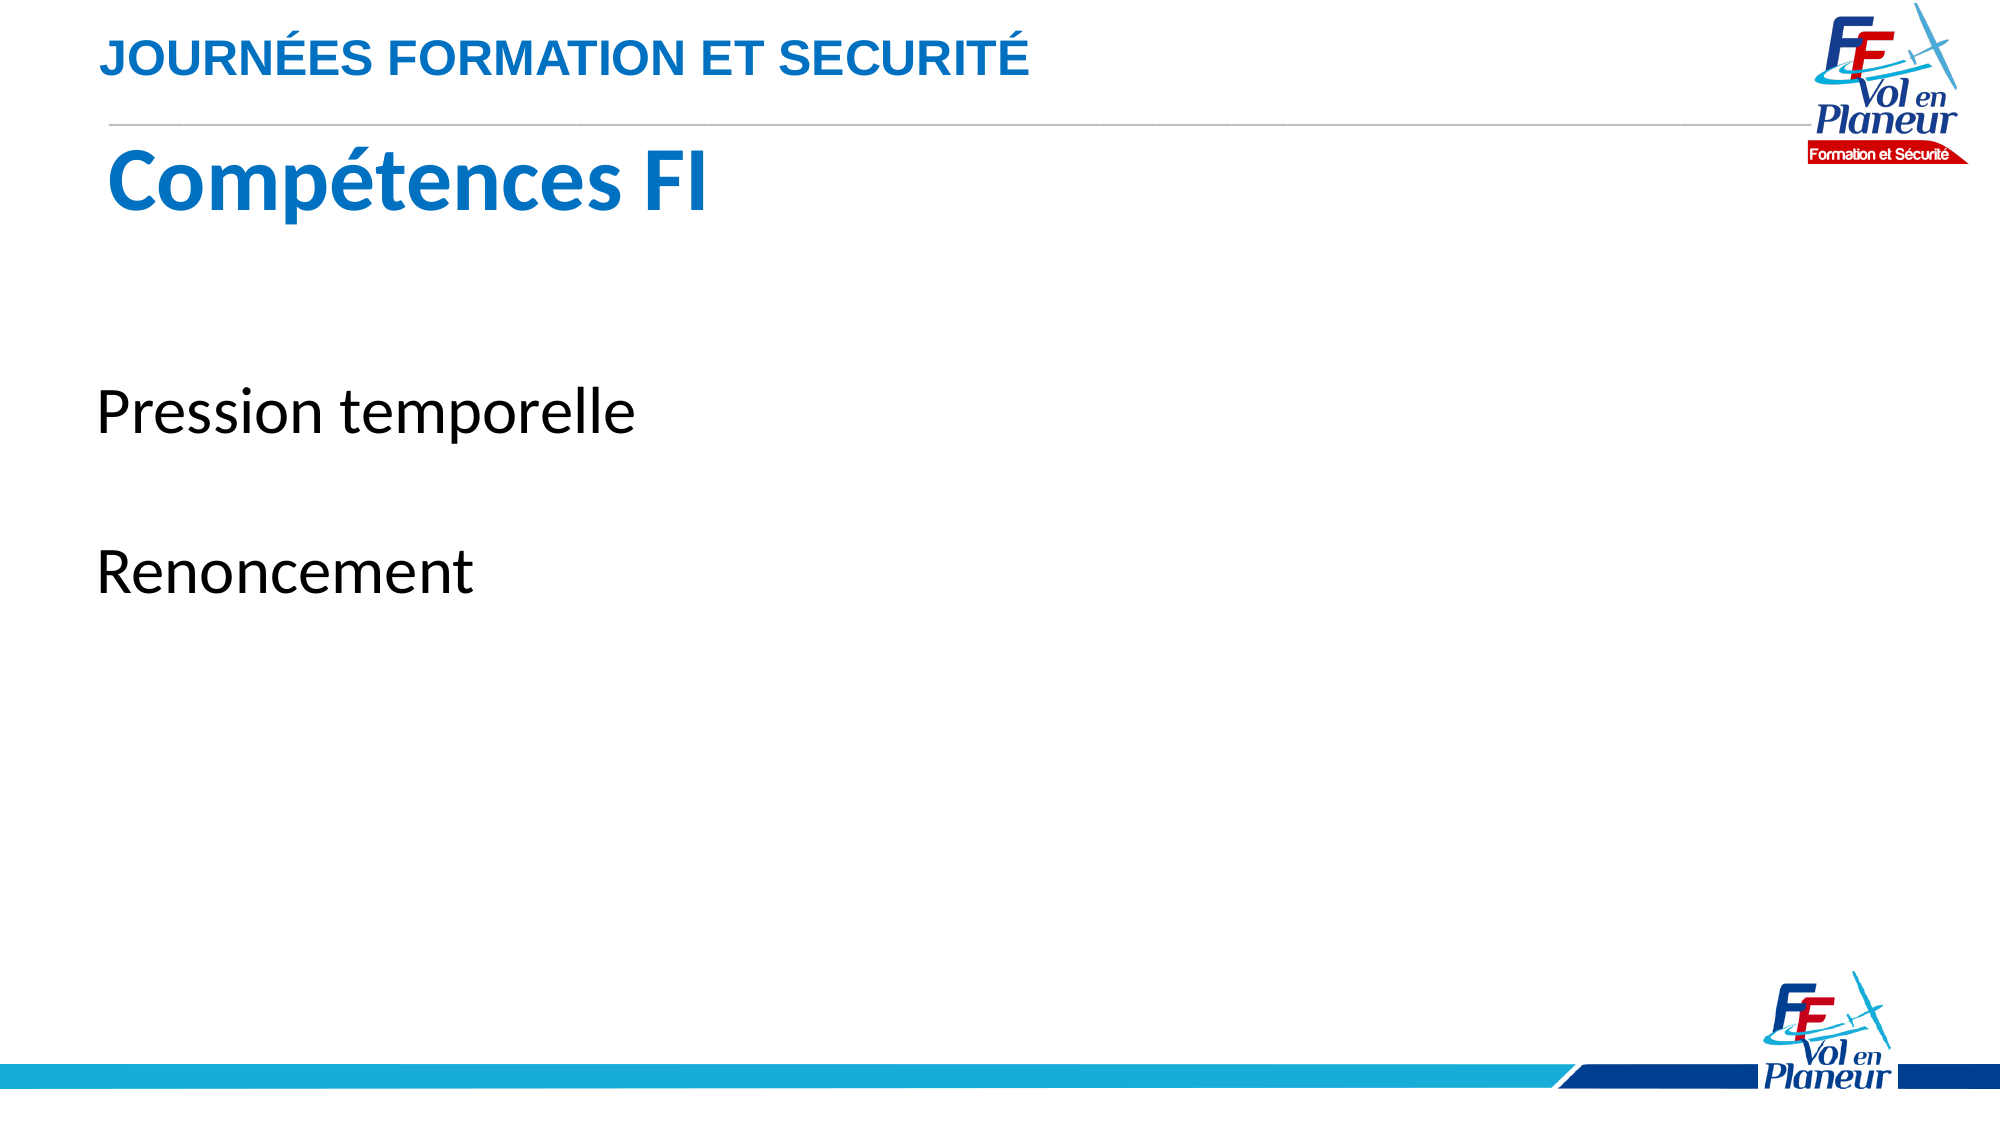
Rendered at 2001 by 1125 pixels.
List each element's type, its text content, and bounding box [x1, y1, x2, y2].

text_box Pression temporelle Renoncement [82, 359, 1918, 614]
list JOURNÉES FORMATION ET SECURITÉ [70, 24, 1547, 93]
picture [1759, 2, 2000, 165]
text_box Compétences FI [93, 111, 1790, 237]
picture [0, 959, 2000, 1125]
